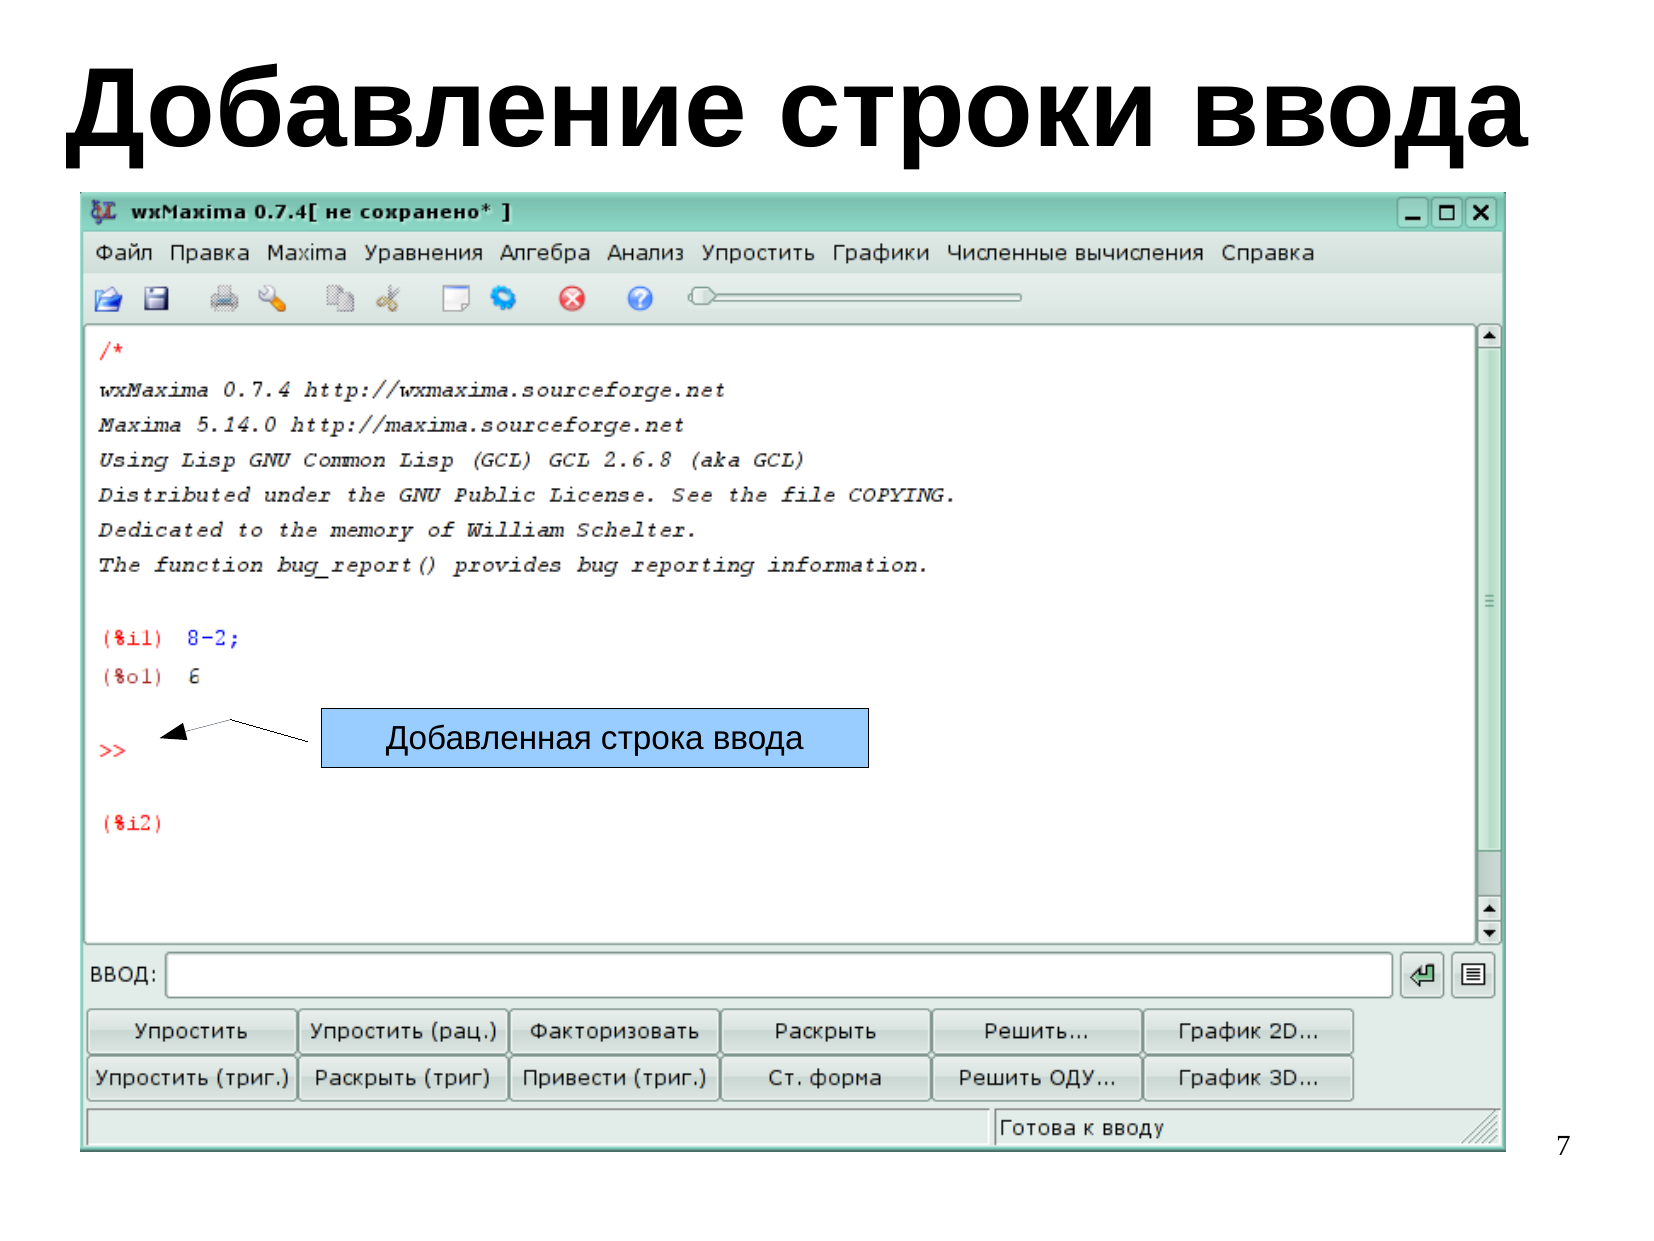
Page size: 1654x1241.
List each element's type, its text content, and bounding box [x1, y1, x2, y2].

text_box Добавление строки ввода [29, 36, 1565, 178]
text_box Добавленная строка ввода [322, 709, 868, 768]
picture [80, 192, 1506, 1152]
